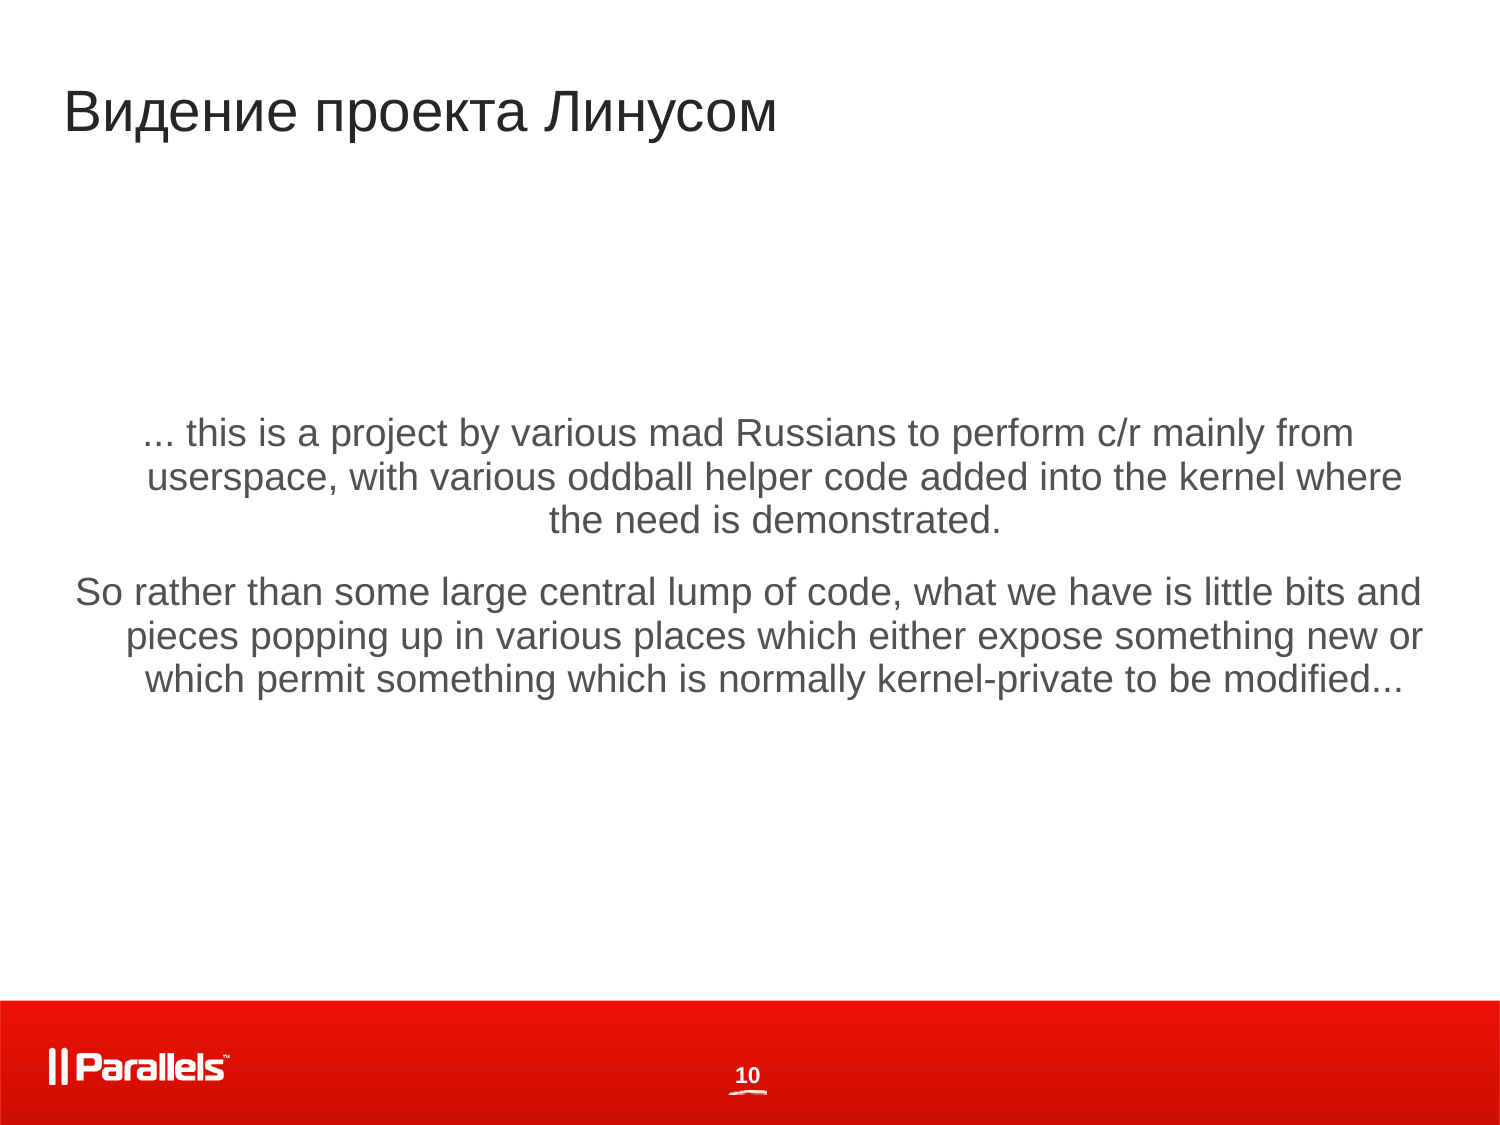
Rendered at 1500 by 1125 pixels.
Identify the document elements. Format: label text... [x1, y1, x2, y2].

picture [727, 1090, 767, 1095]
title Видение проекта Линусом [48, 10, 1454, 214]
list ... this is a project by various mad Russians to perform c/r mainly from userspace, with various oddball helper code added into the kernel where the need is demonstrated. So rather than some large central lump of code, what we have is little bits and pieces popping up in various places which either expose something new or which permit something which is normally kernel-private to be modified... [47, 404, 1452, 737]
picture [49, 1046, 230, 1085]
